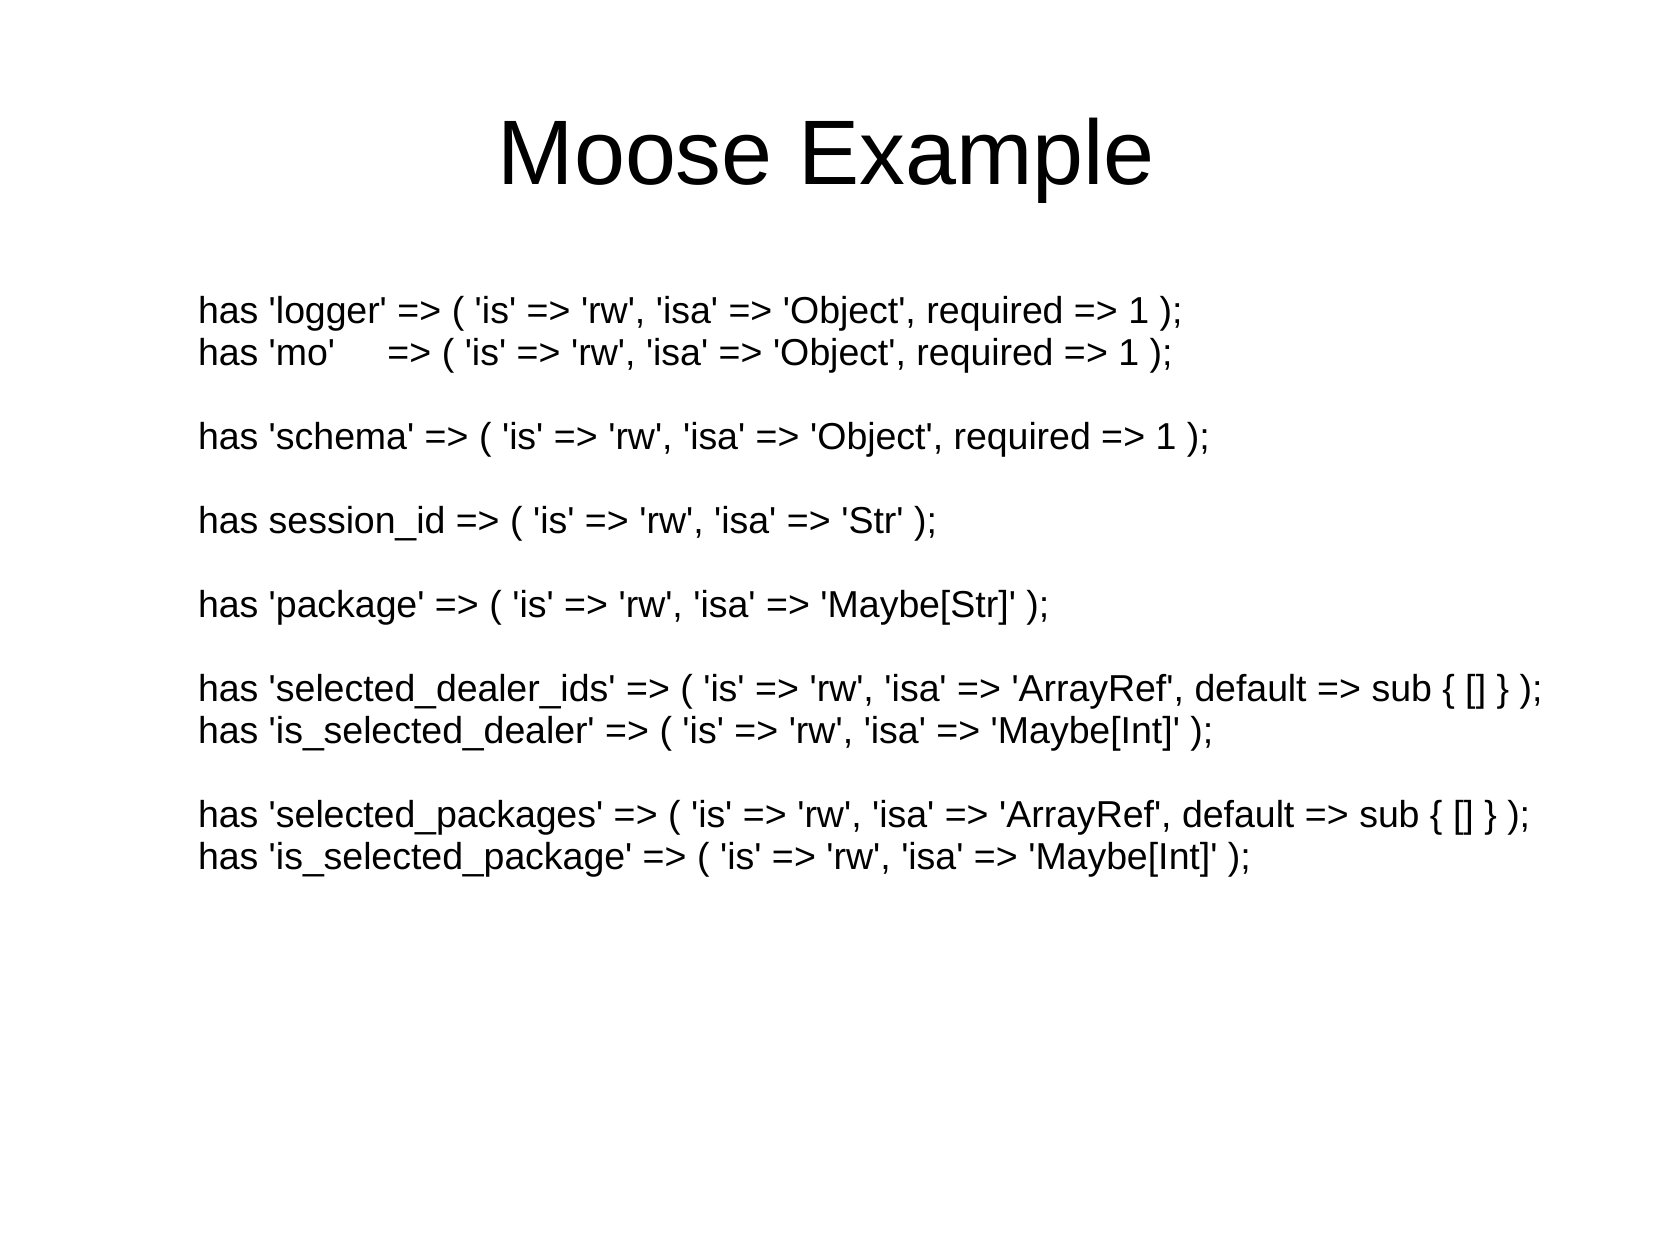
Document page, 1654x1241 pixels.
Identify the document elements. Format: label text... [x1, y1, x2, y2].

title Moose Example [82, 49, 1571, 257]
text_box has 'logger' => ( 'is' => 'rw', 'isa' => 'Object', required => 1 ); has 'mo' => ( 'is' => 'rw', 'isa' => 'Object', required => 1 ); has 'schema' => ( 'is' => 'rw', 'isa' => 'Object', required => 1 ); has session_id => ( 'is' => 'rw', 'isa' => 'Str' ); has 'package' => ( 'is' => 'rw', 'isa' => 'Maybe[Str]' ); has 'selected_dealer_ids' => ( 'is' => 'rw', 'isa' => 'ArrayRef', default => sub { [] } ); has 'is_selected_dealer' => ( 'is' => 'rw', 'isa' => 'Maybe[Int]' ); has 'selected_packages' => ( 'is' => 'rw', 'isa' => 'ArrayRef', default => sub { [] } ); has 'is_selected_package' => ( 'is' => 'rw', 'isa' => 'Maybe[Int]' ); [183, 282, 1560, 928]
